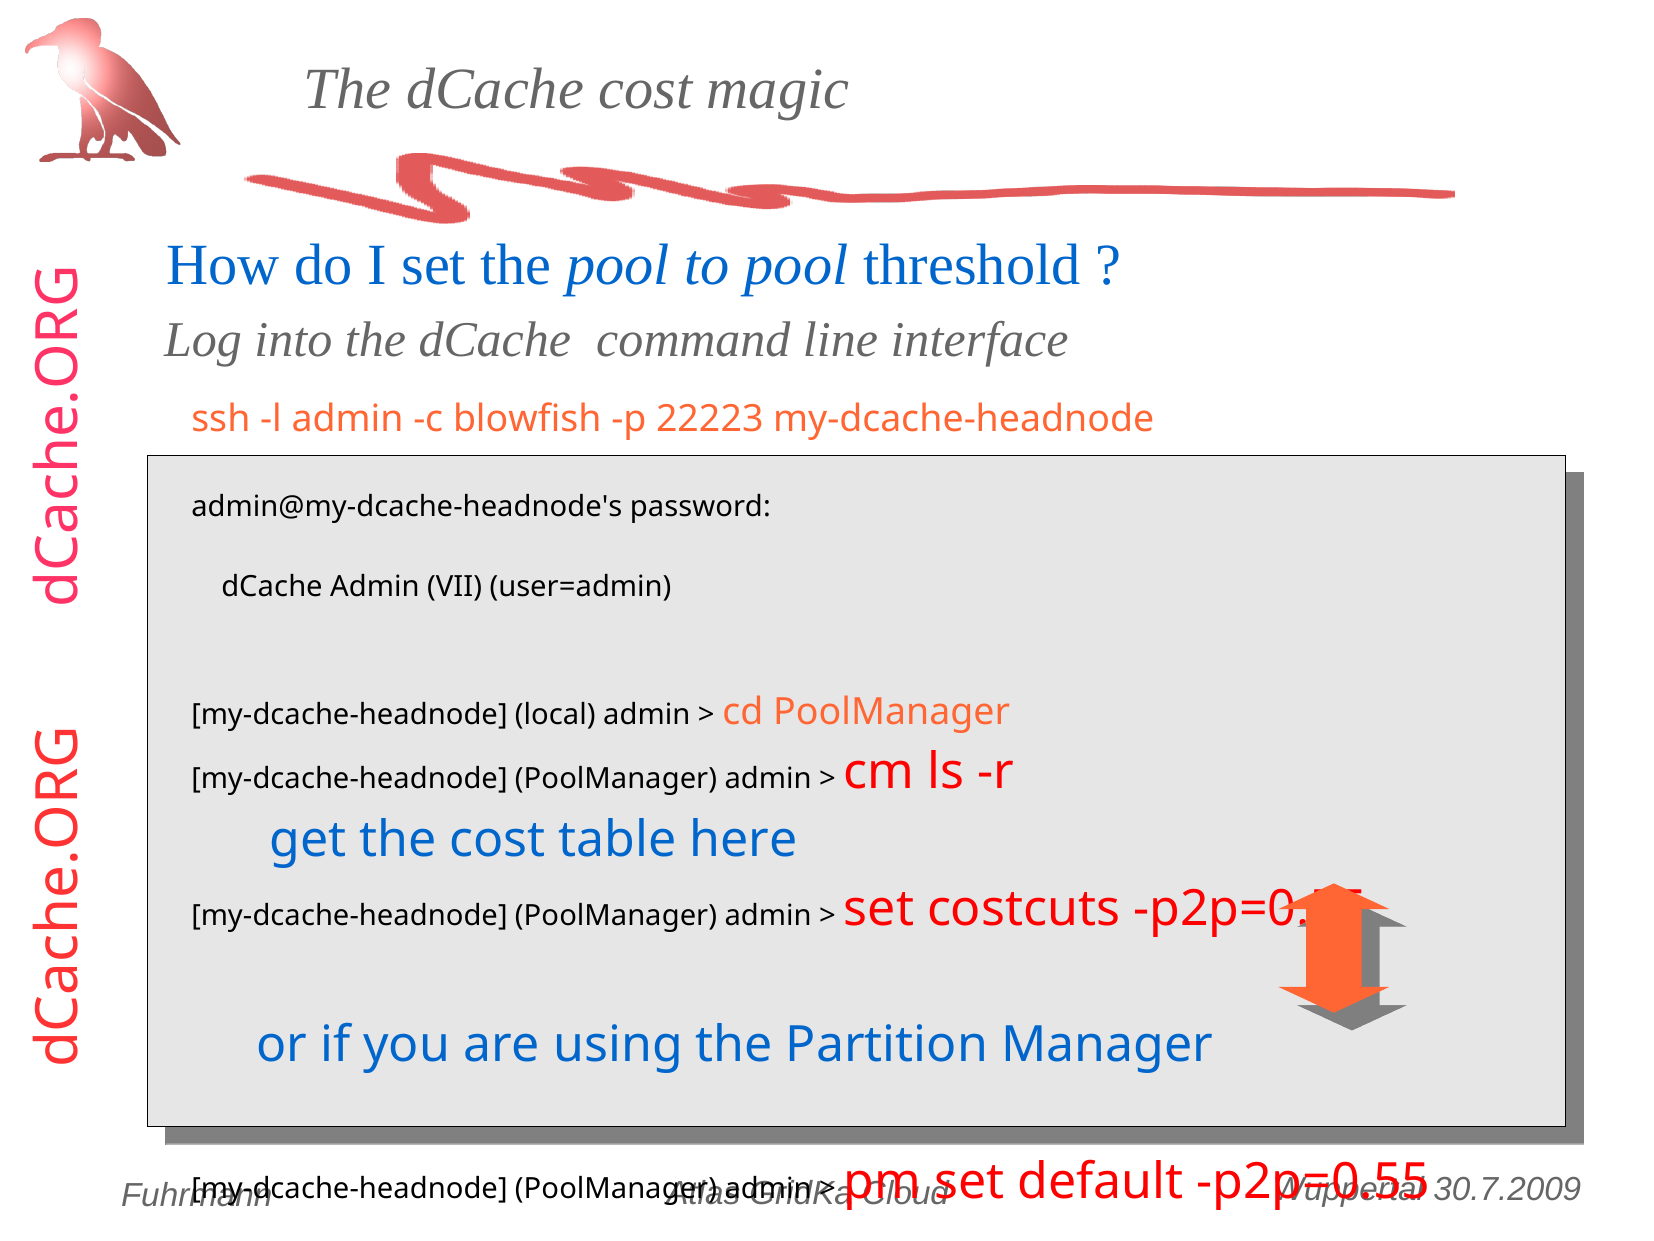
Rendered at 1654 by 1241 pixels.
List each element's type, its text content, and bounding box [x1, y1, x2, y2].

text_box [147, 455, 1566, 1127]
text_box admin@my-dcache-headnode's password: dCache Admin (VII) (user=admin) [my-dcache-headnode] (local) admin > cd PoolManager [my-dcache-headnode] (PoolManager) admin > cm ls -r get the cost table here [my-dcache-headnode] (PoolManager) admin > set costcuts -p2p=0.55 or if you are using the Partition Manager [my-dcache-headnode] (PoolManager) admin > pm set default -p2p=0.55 [176, 477, 1465, 1168]
text_box The dCache cost magic [289, 49, 865, 132]
text_box Log into the dCache command line interface [149, 304, 1097, 377]
text_box ssh -l admin -c blowfish -p 22223 my-dcache-headnode [176, 384, 1182, 443]
text_box How do I set the pool to pool threshold ? [151, 225, 1136, 308]
text_box [1278, 883, 1390, 1013]
